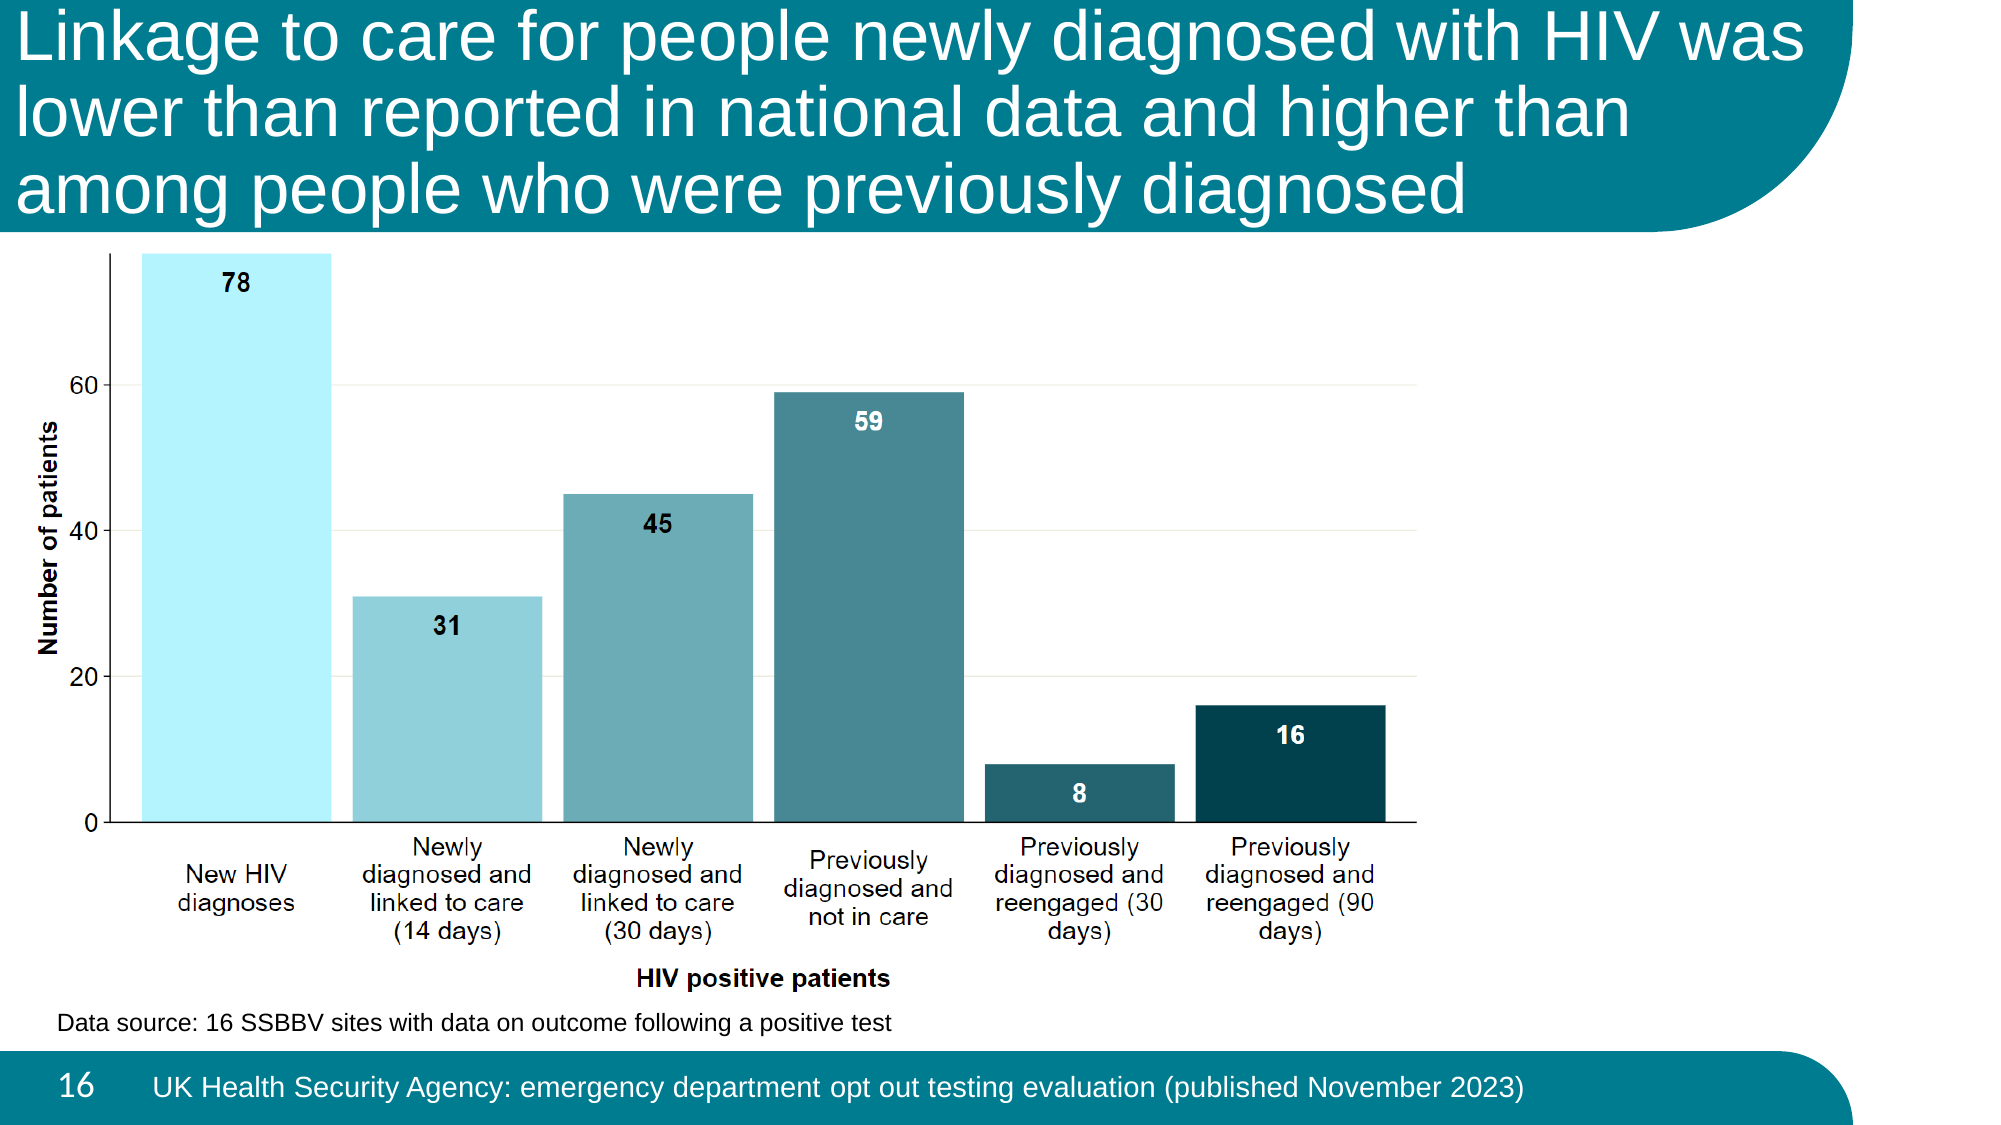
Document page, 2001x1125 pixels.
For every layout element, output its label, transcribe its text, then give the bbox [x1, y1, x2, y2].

title Linkage to care for people newly diagnosed with HIV was lower than reported in national data and higher than among people who were previously diagnosed [0, 0, 1871, 234]
text_box UK Health Security Agency: emergency department opt out testing evaluation (published November 2023) [137, 1056, 1780, 1116]
picture [22, 241, 1432, 1022]
text_box [41, 1053, 153, 1119]
text_box Data source: 16 SSBBV sites with data on outcome following a positive test [41, 998, 1204, 1045]
